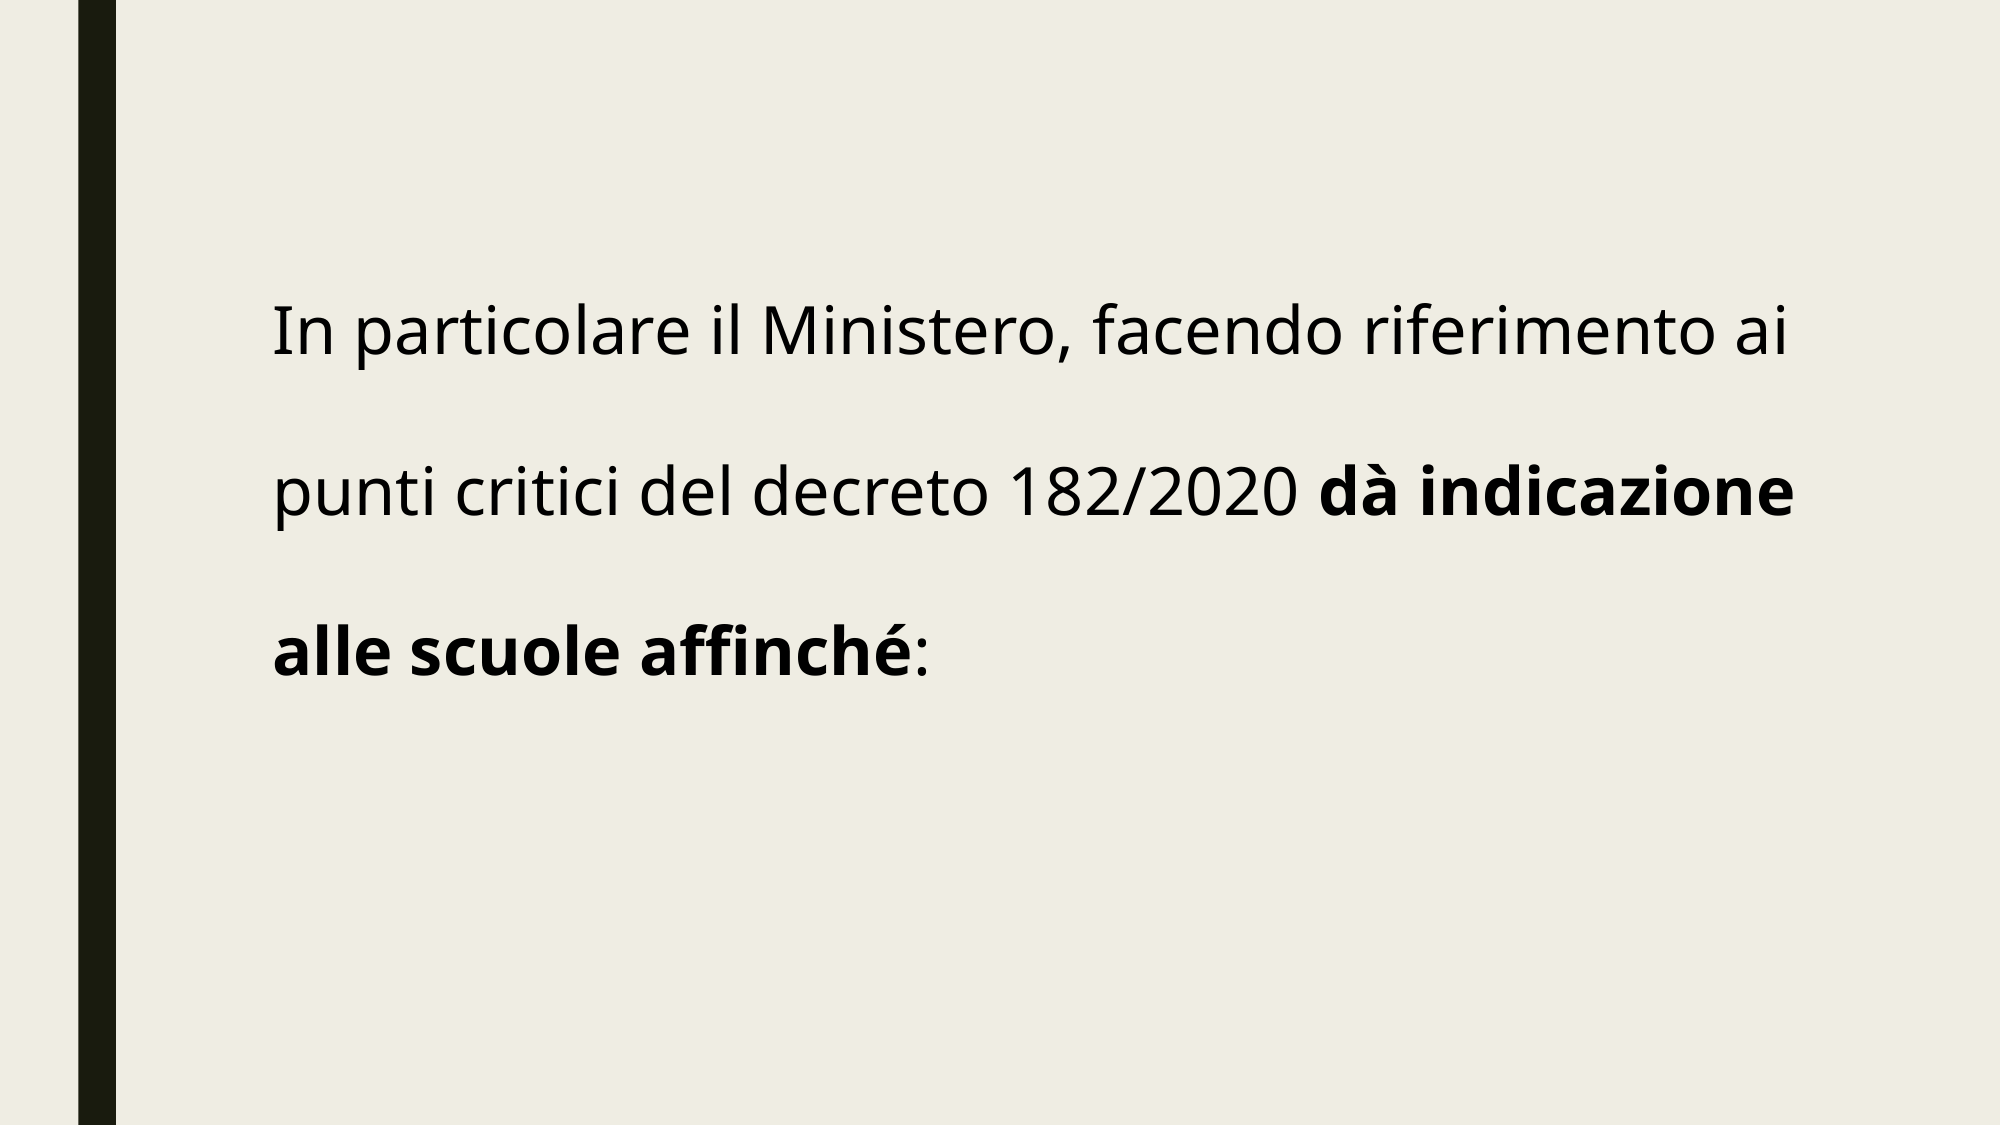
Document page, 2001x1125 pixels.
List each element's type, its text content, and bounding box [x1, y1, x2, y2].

text_box In particolare il Ministero, facendo riferimento ai punti critici del decreto 182/2020 dà indicazione alle scuole affinché: [257, 200, 1873, 747]
